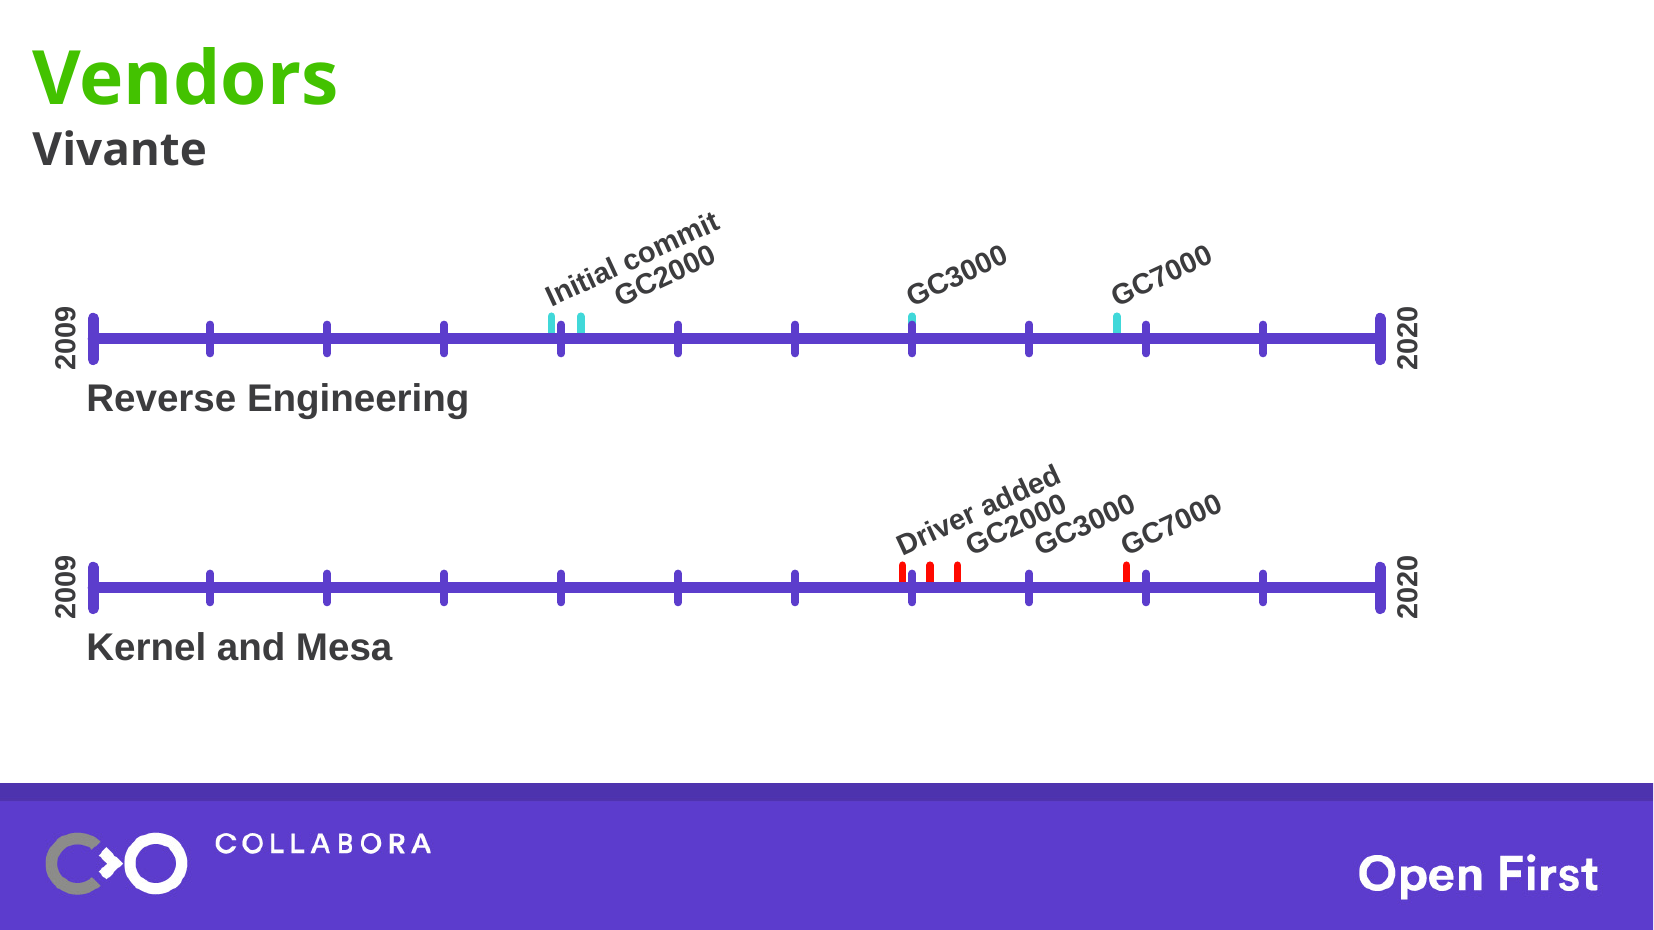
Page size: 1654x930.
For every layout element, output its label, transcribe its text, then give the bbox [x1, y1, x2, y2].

title Vendors Vivante [32, 29, 1605, 193]
picture [0, 0, 1654, 930]
